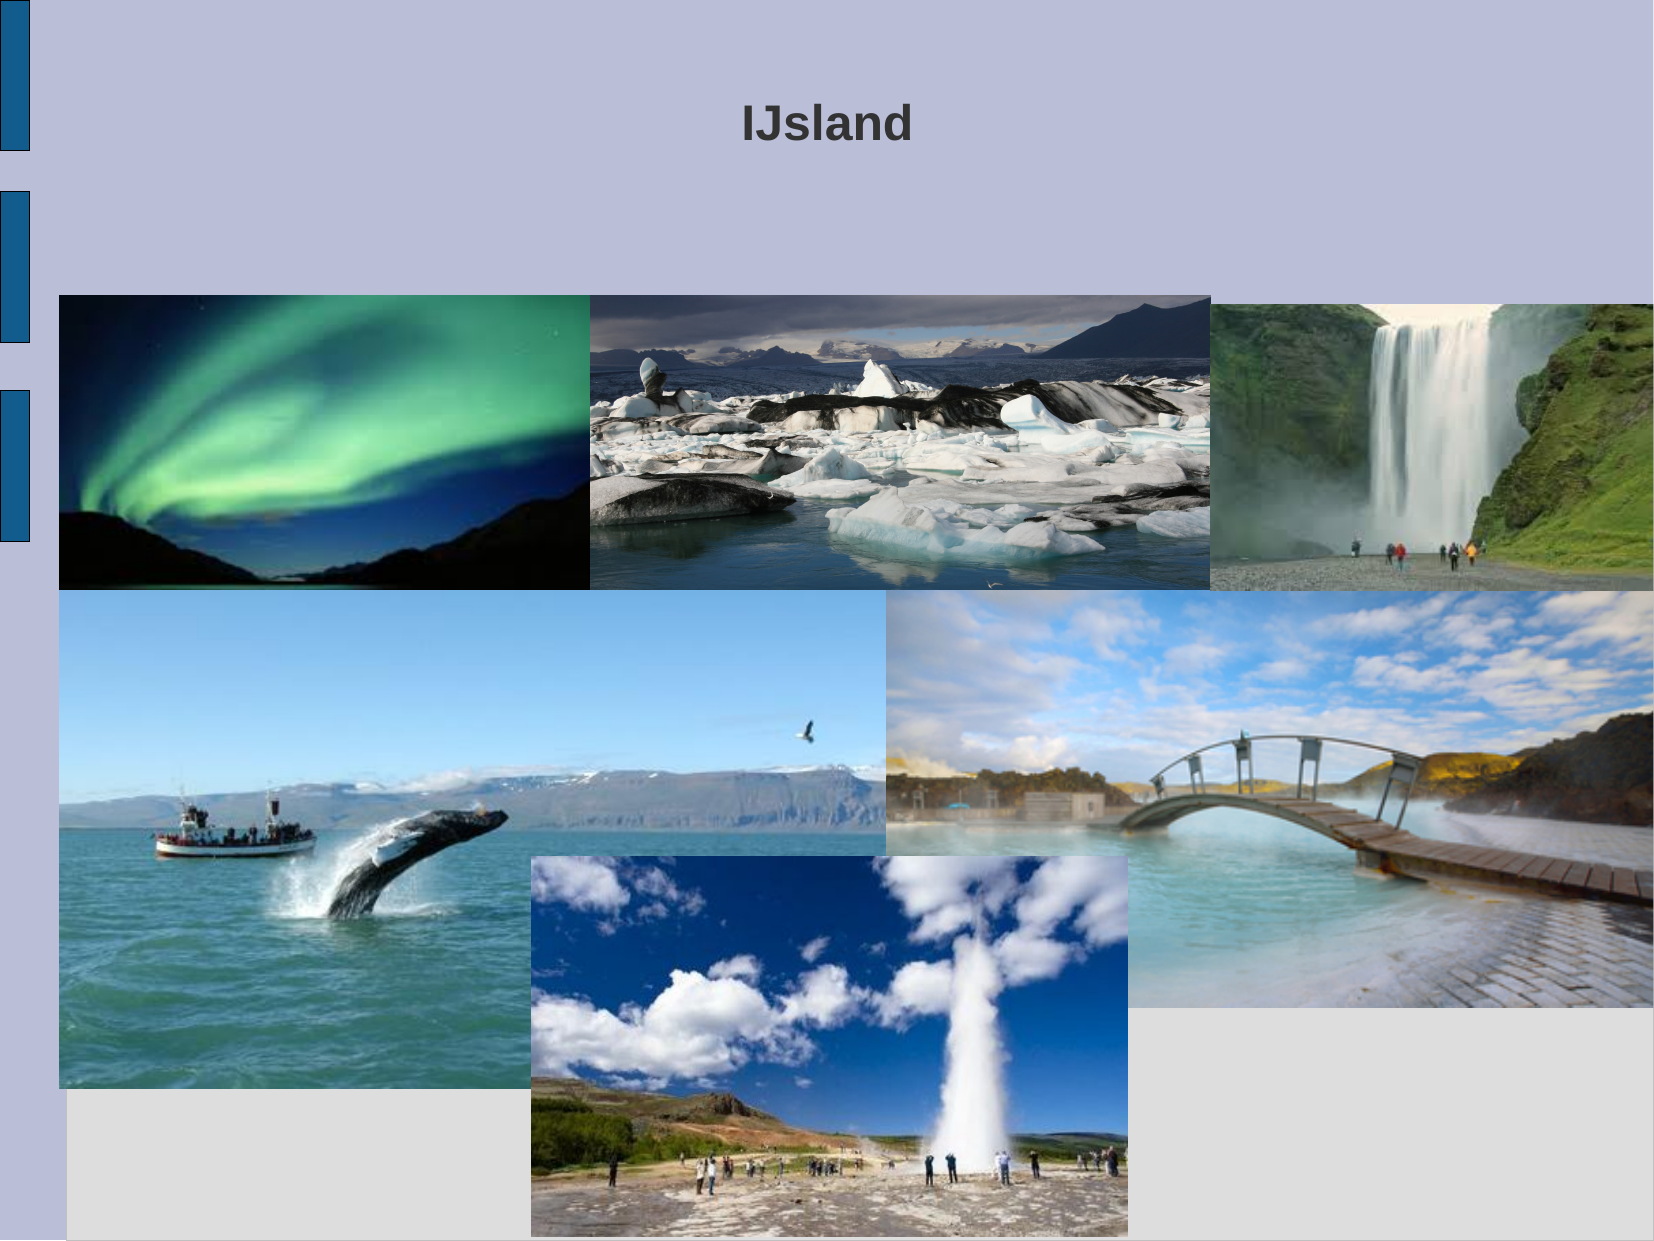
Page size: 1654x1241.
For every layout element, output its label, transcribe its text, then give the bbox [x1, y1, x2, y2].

title IJsland [121, 19, 1534, 227]
picture [59, 295, 1654, 1237]
